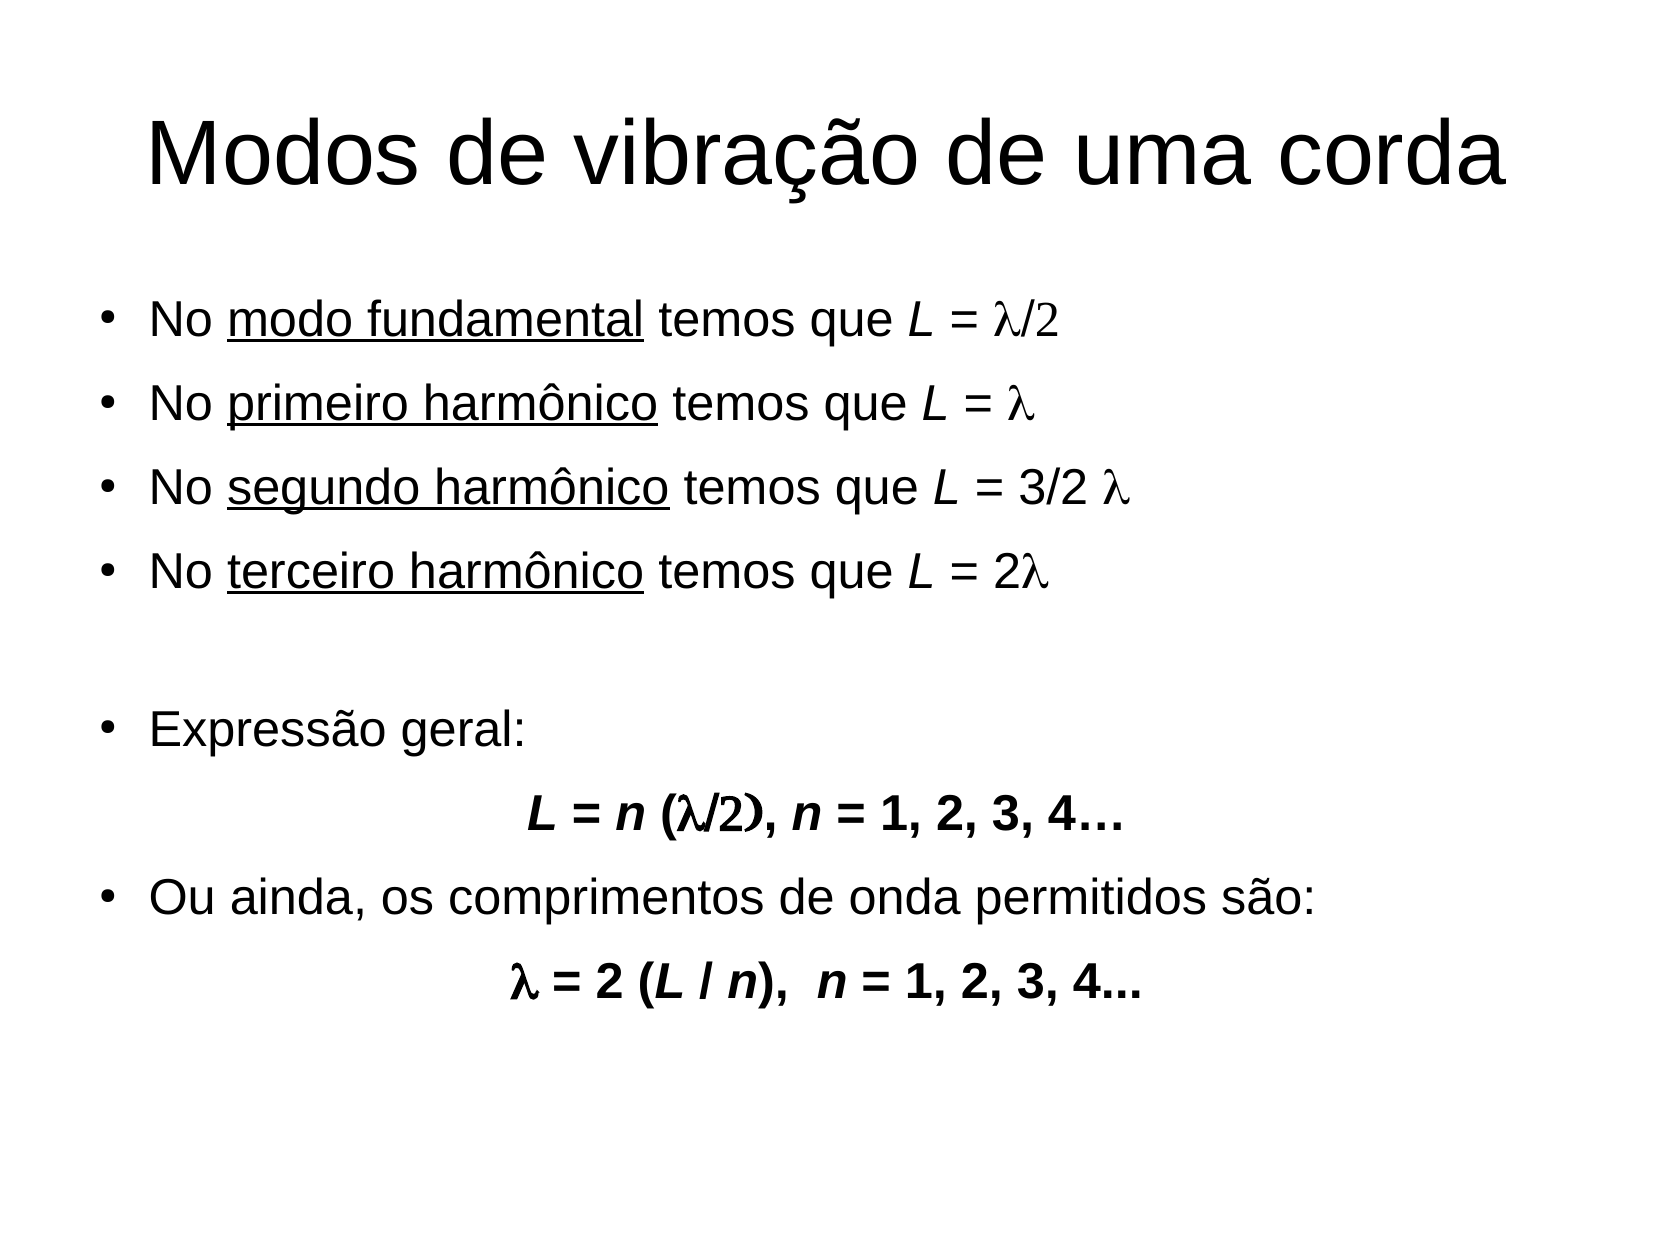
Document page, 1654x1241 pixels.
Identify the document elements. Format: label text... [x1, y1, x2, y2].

title Modos de vibração de uma corda [82, 49, 1571, 257]
list No modo fundamental temos que L = l/2 No primeiro harmônico temos que L = l No segundo harmônico temos que L = 3/2 l No terceiro harmônico temos que L = 2l Expressão geral: L = n (l/2), n = 1, 2, 3, 4… Ou ainda, os comprimentos de onda permitidos são: l = 2 (L / n), n = 1, 2, 3, 4... [82, 290, 1571, 1010]
